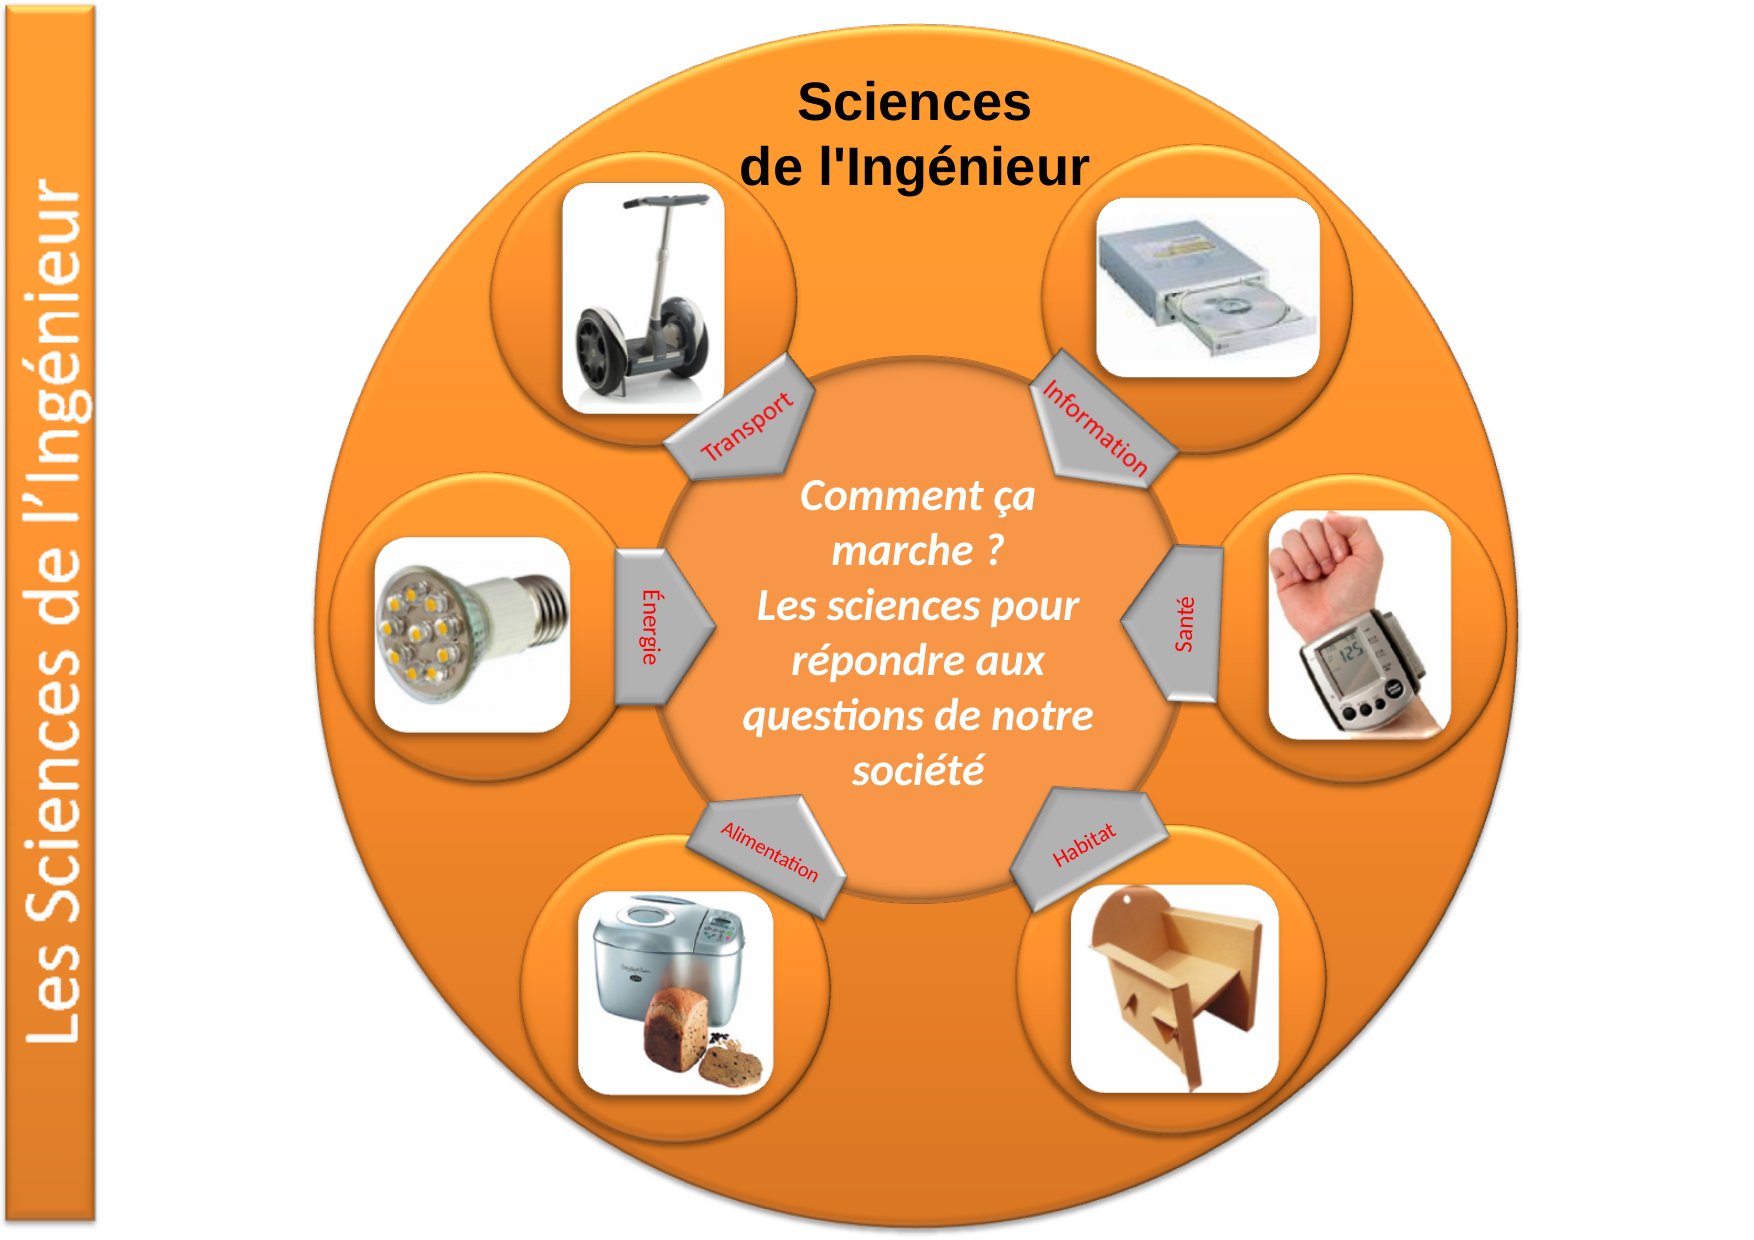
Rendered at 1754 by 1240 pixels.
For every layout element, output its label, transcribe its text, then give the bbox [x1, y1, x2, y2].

text_box Alimentation [686, 781, 859, 921]
picture [305, 19, 1528, 1240]
picture [0, 0, 110, 1235]
text_box Énergie [616, 550, 692, 706]
text_box Habitat [997, 772, 1171, 915]
text_box Santé [1141, 544, 1224, 704]
text_box Sciences de l'Ingénieur [561, 58, 1270, 250]
text_box Comment ça marche ? Les sciences pour répondre aux questions de notre société [726, 438, 1111, 822]
